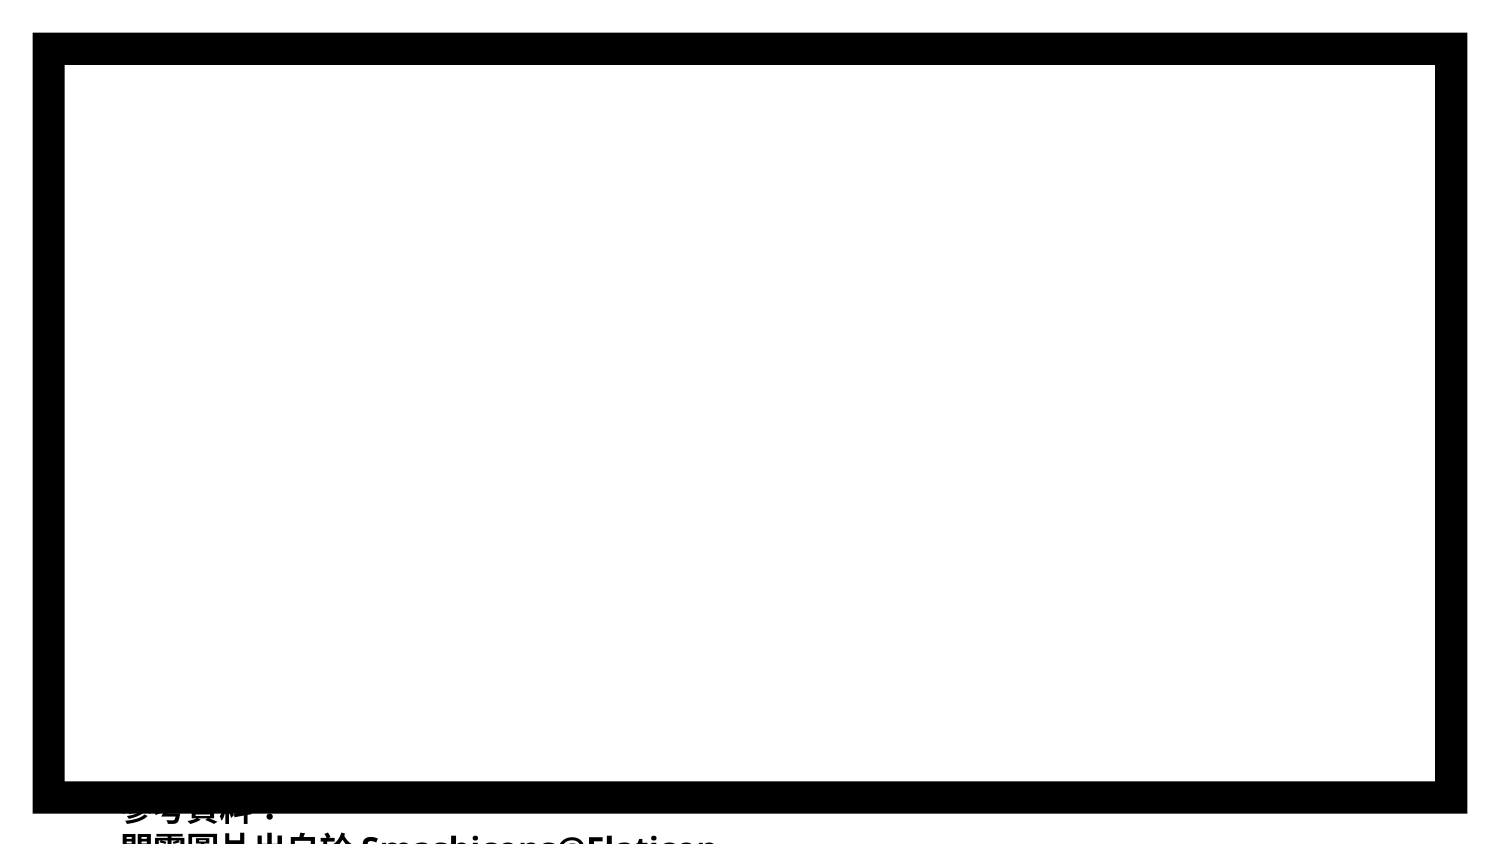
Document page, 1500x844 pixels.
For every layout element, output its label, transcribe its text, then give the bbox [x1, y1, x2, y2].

title 參考資料： 閃電圖片出自於Smashicons@Flaticon 日本雷公圖片出自於佐藤和貴子(2014)。洗個不停的媽媽。 （李幸紋譯）臺北市：維京。 雷公和閃電娘娘圖片出自於洪淑英, 歐世皓, 謝桂芳文字編著 , 楊長義插圖(2003)。雷公和閃電娘娘娘 : 守門的神。臺北縣：花旗。 長谷川義史(2016)。安啦!安啦!雷公到我家。臺北市：遠流。 閃電照片取自：https://www.flickr.com/photos/sswweett59/50101395472/ 中央氣象局數位科普網。雷神降臨轟隆隆，快躲起來！。取自：https://is.gd/OdsYaN 維基百科。驚蟄。取自：https://zh.wikipedia.org/wiki/%E6%83%8A%E8%9B%B0 九年一貫防災科技教育 綜合災害類 轟隆轟隆打雷了 第二階段(3-4 年級) 教師參考手冊 (2009)。 [105, 773, 1360, 844]
